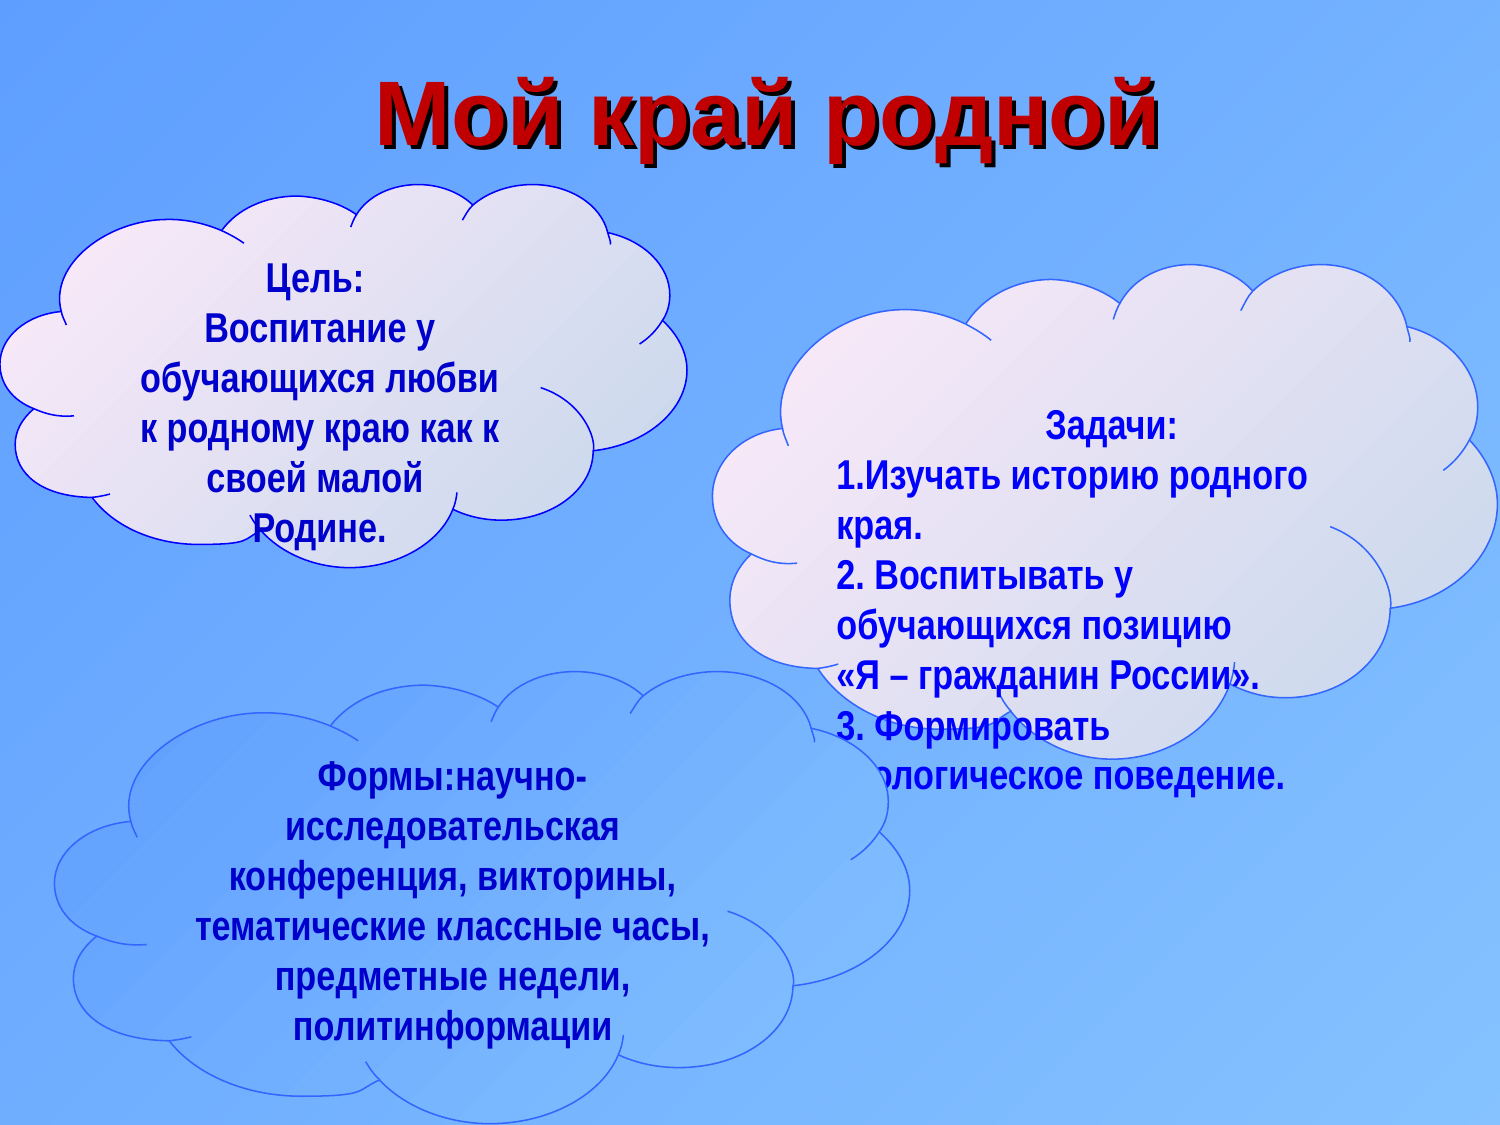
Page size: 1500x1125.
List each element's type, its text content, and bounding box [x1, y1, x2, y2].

text_box Цель: Воспитание у обучающихся любви к родному краю как к своей малой Родине. [0, 224, 687, 568]
text_box Задачи: 1.Изучать историю родного края. 2. Воспитывать у обучающихся позицию «Я – гражданин России». 3. Формировать экологическое поведение. [712, 264, 1498, 760]
text_box Формы:научно-исследовательская конференция, викторины, тематические классные часы, предметные недели, политинформации [54, 671, 910, 1124]
title Мой край родной [131, 0, 1407, 230]
